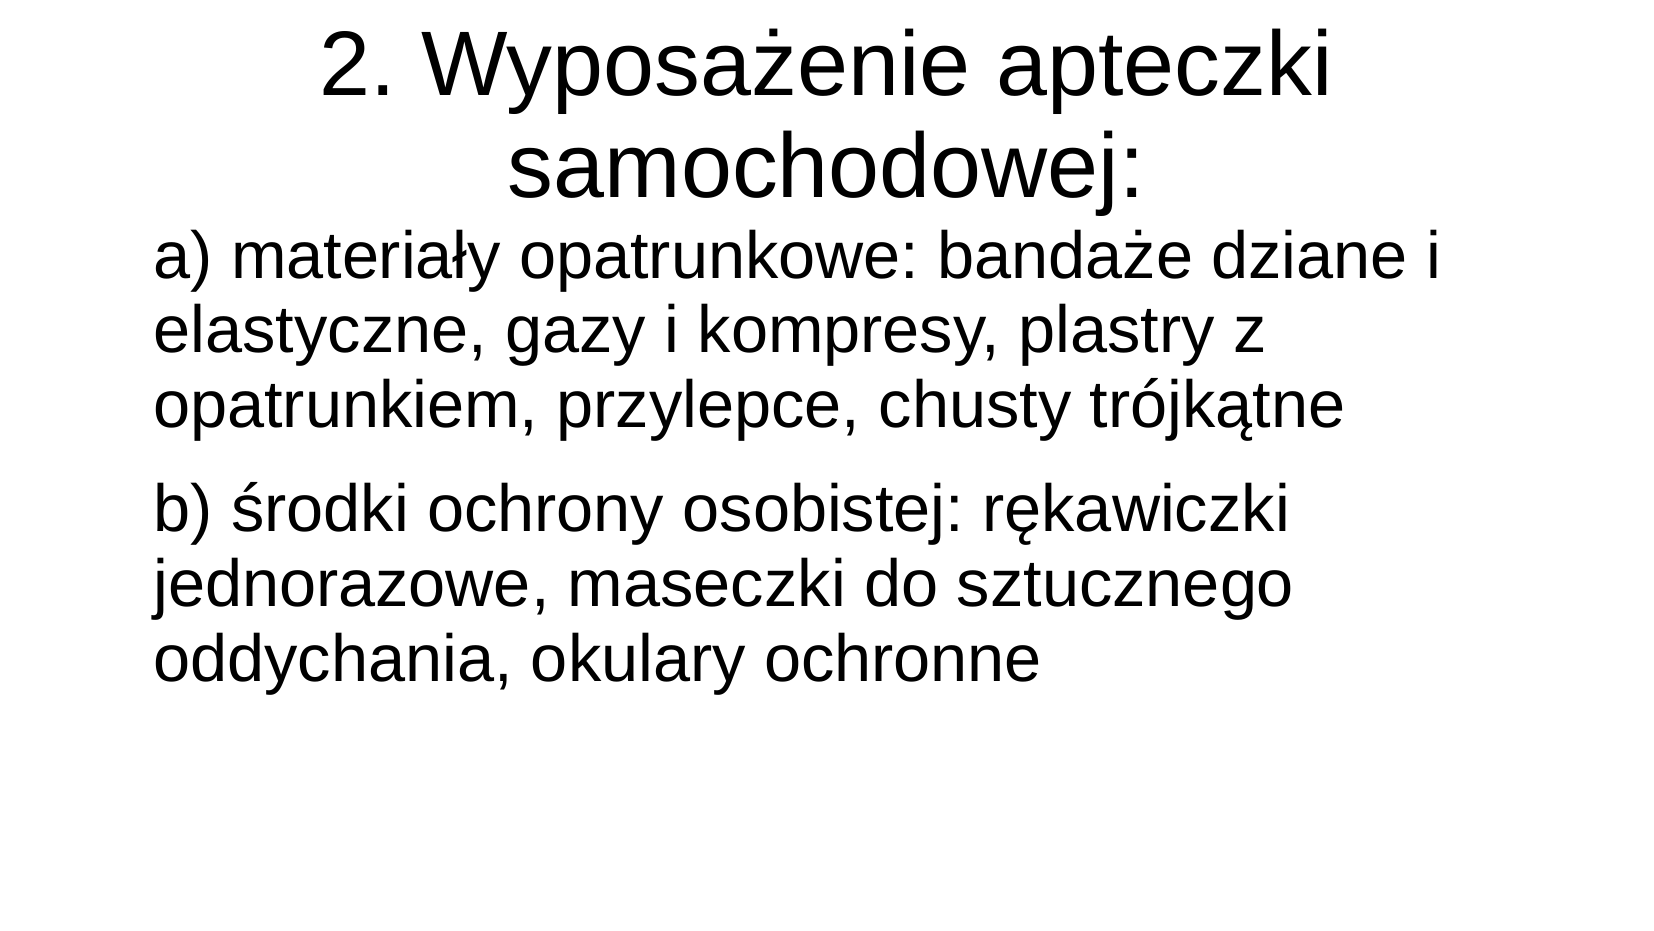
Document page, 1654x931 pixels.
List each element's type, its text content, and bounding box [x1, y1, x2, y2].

list a) materiały opatrunkowe: bandaże dziane i elastyczne, gazy i kompresy, plastry z opatrunkiem, przylepce, chusty trójkątne b) środki ochrony osobistej: rękawiczki jednorazowe, maseczki do sztucznego oddychania, okulary ochronne [82, 217, 1571, 758]
title 2. Wyposażenie apteczki samochodowej: [82, 12, 1571, 217]
